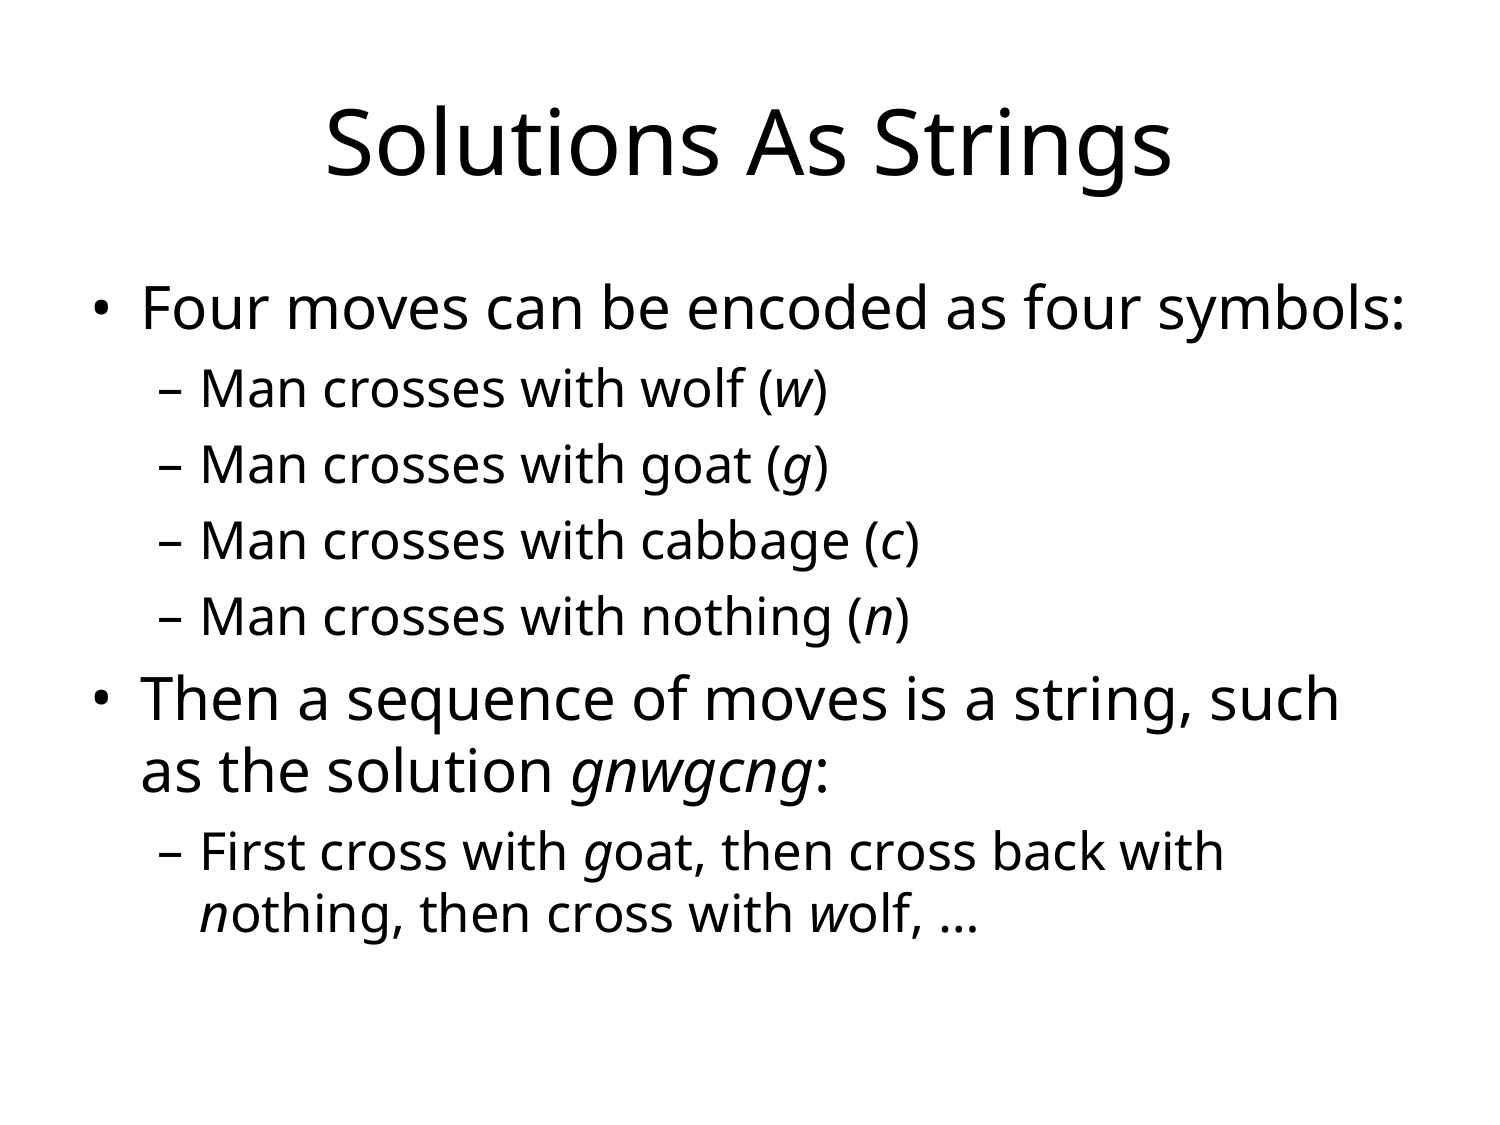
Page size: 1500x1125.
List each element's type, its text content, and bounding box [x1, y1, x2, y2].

title Solutions As Strings [75, 45, 1426, 233]
list Four moves can be encoded as four symbols: Man crosses with wolf (w) Man crosses with goat (g) Man crosses with cabbage (c) Man crosses with nothing (n) Then a sequence of moves is a string, such as the solution gnwgcng: First cross with goat, then cross back with nothing, then cross with wolf, … [75, 262, 1426, 1005]
